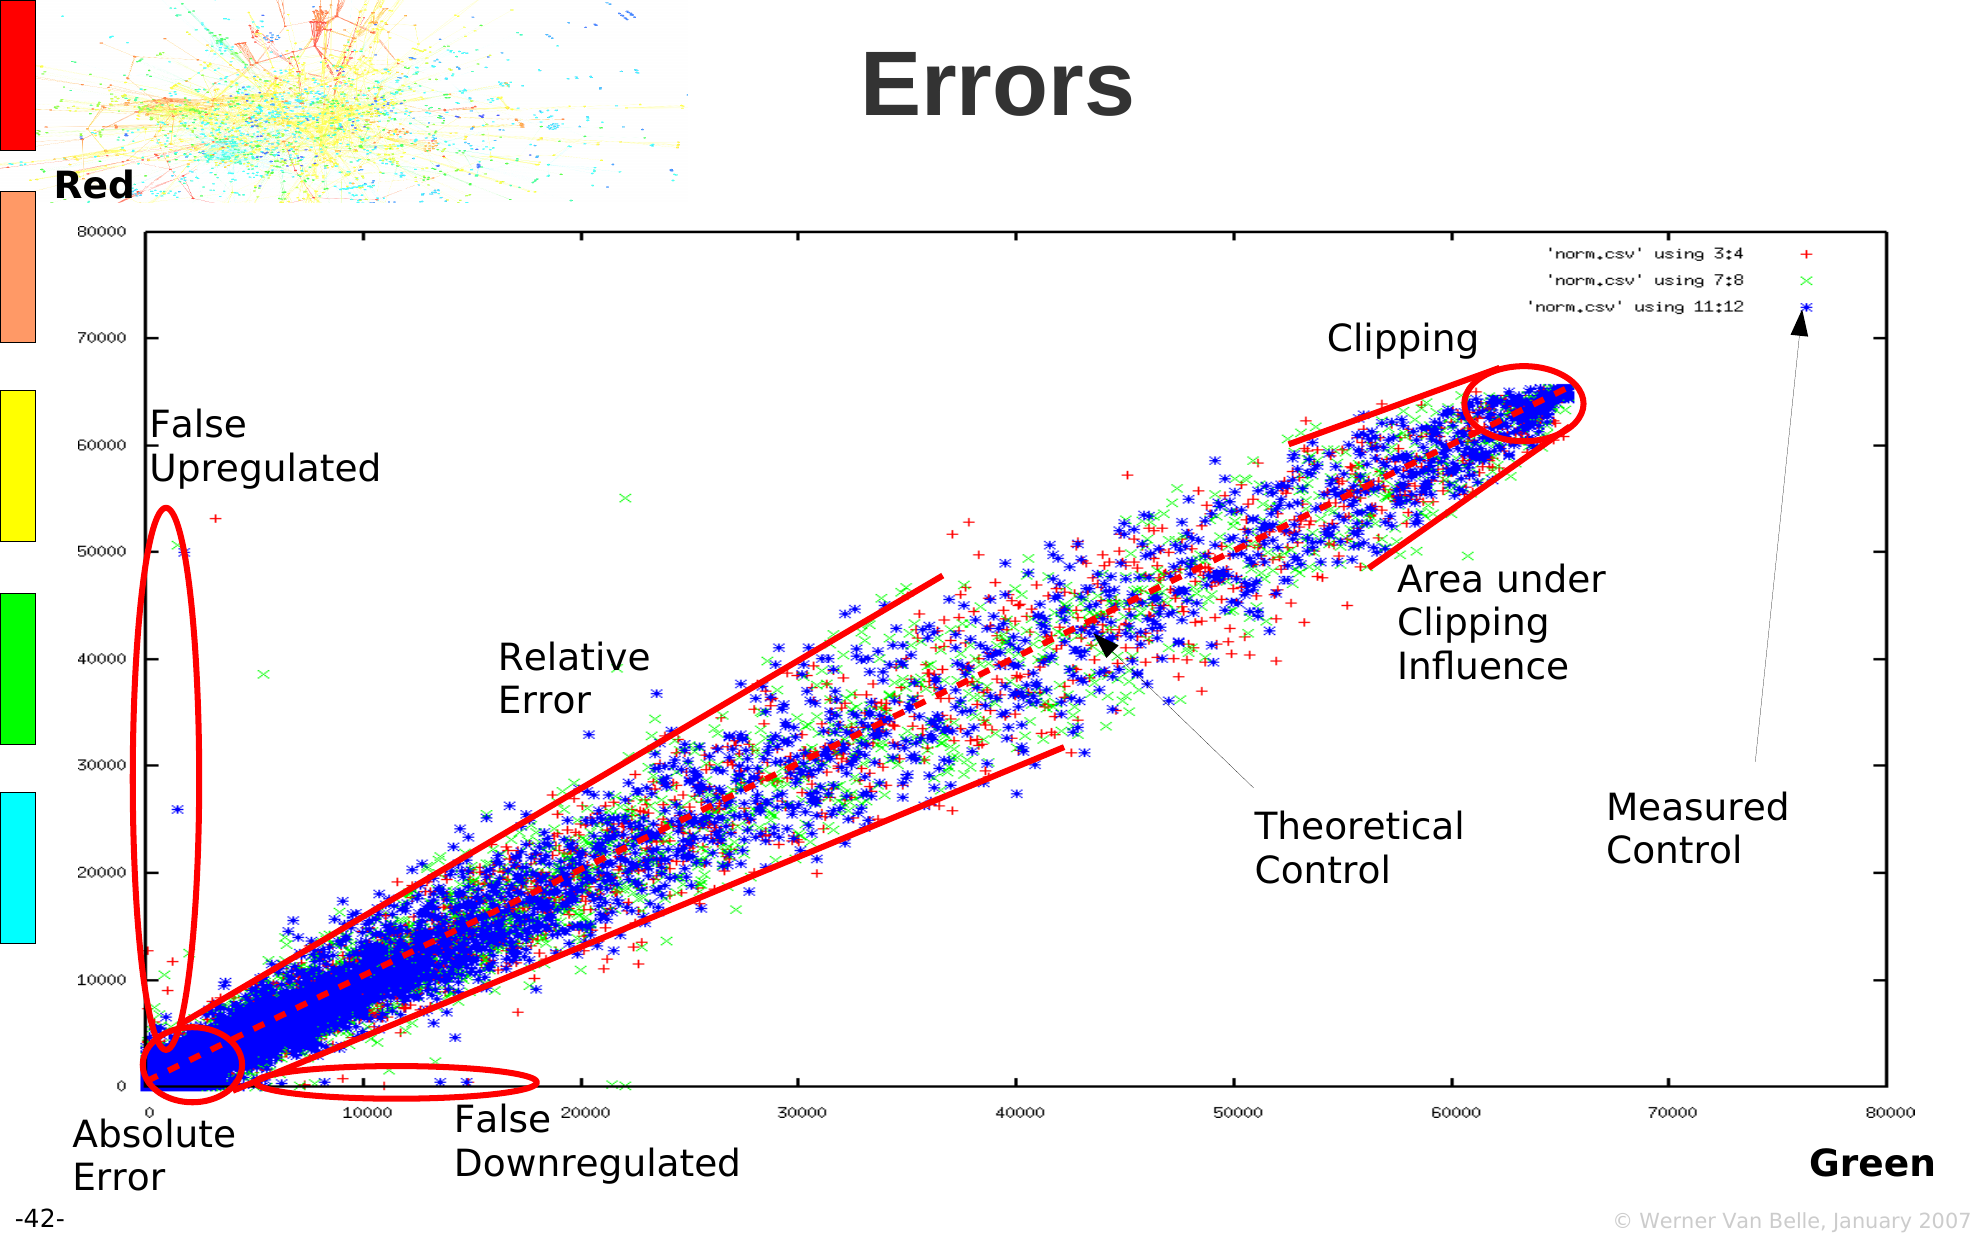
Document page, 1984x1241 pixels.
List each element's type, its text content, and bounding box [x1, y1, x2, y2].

text_box Theoretical Control [1239, 797, 1523, 900]
text_box False Upregulated [134, 395, 443, 498]
text_box Relative Error [483, 628, 699, 747]
picture [161, 1034, 173, 1046]
text_box Green [1794, 1134, 1980, 1193]
text_box Clipping [1312, 309, 1528, 368]
title Errors [150, 25, 1845, 143]
title Gene Expression [0, 0, 688, 203]
picture [78, 226, 1915, 1118]
picture [262, 1070, 532, 1095]
text_box Measured Control [1591, 778, 1843, 881]
text_box Absolute Error [57, 1105, 287, 1207]
text_box False Downregulated [439, 1090, 812, 1193]
text_box Area under Clipping Influence [1382, 550, 1663, 696]
text_box Red [38, 156, 170, 215]
text_box [1378, 419, 1395, 493]
picture [206, 1086, 439, 1118]
picture [136, 512, 196, 1033]
picture [146, 1031, 239, 1099]
